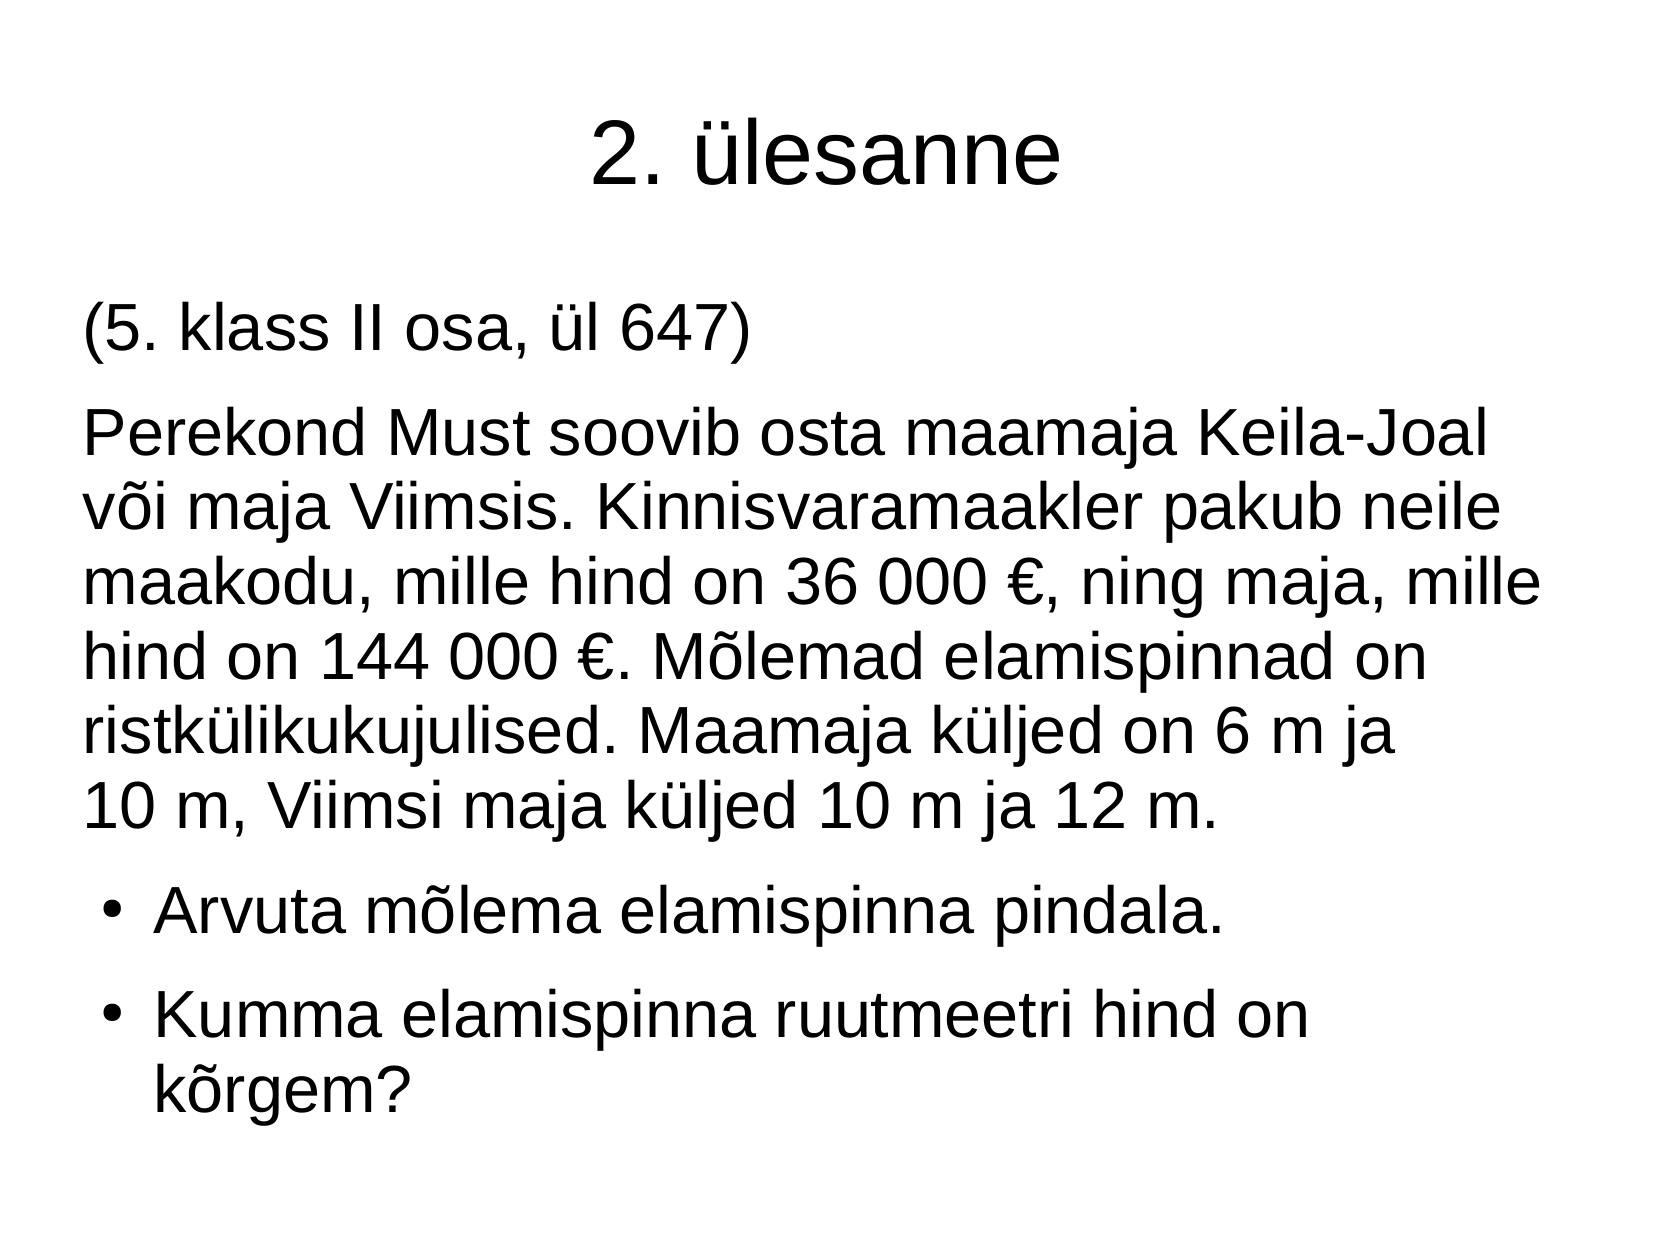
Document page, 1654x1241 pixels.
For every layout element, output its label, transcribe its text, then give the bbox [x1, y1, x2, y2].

title 2. ülesanne [82, 56, 1571, 250]
list (5. klass II osa, ül 647) Perekond Must soovib osta maamaja Keila-Joal või maja Viimsis. Kinnisvaramaakler pakub neile maakodu, mille hind on 36 000 €, ning maja, mille hind on 144 000 €. Mõlemad elamispinnad on ristkülikukujulised. Maamaja küljed on 6 m ja 10 m, Viimsi maja küljed 10 m ja 12 m. Arvuta mõlema elamispinna pindala. Kumma elamispinna ruutmeetri hind on kõrgem? [82, 290, 1571, 1127]
